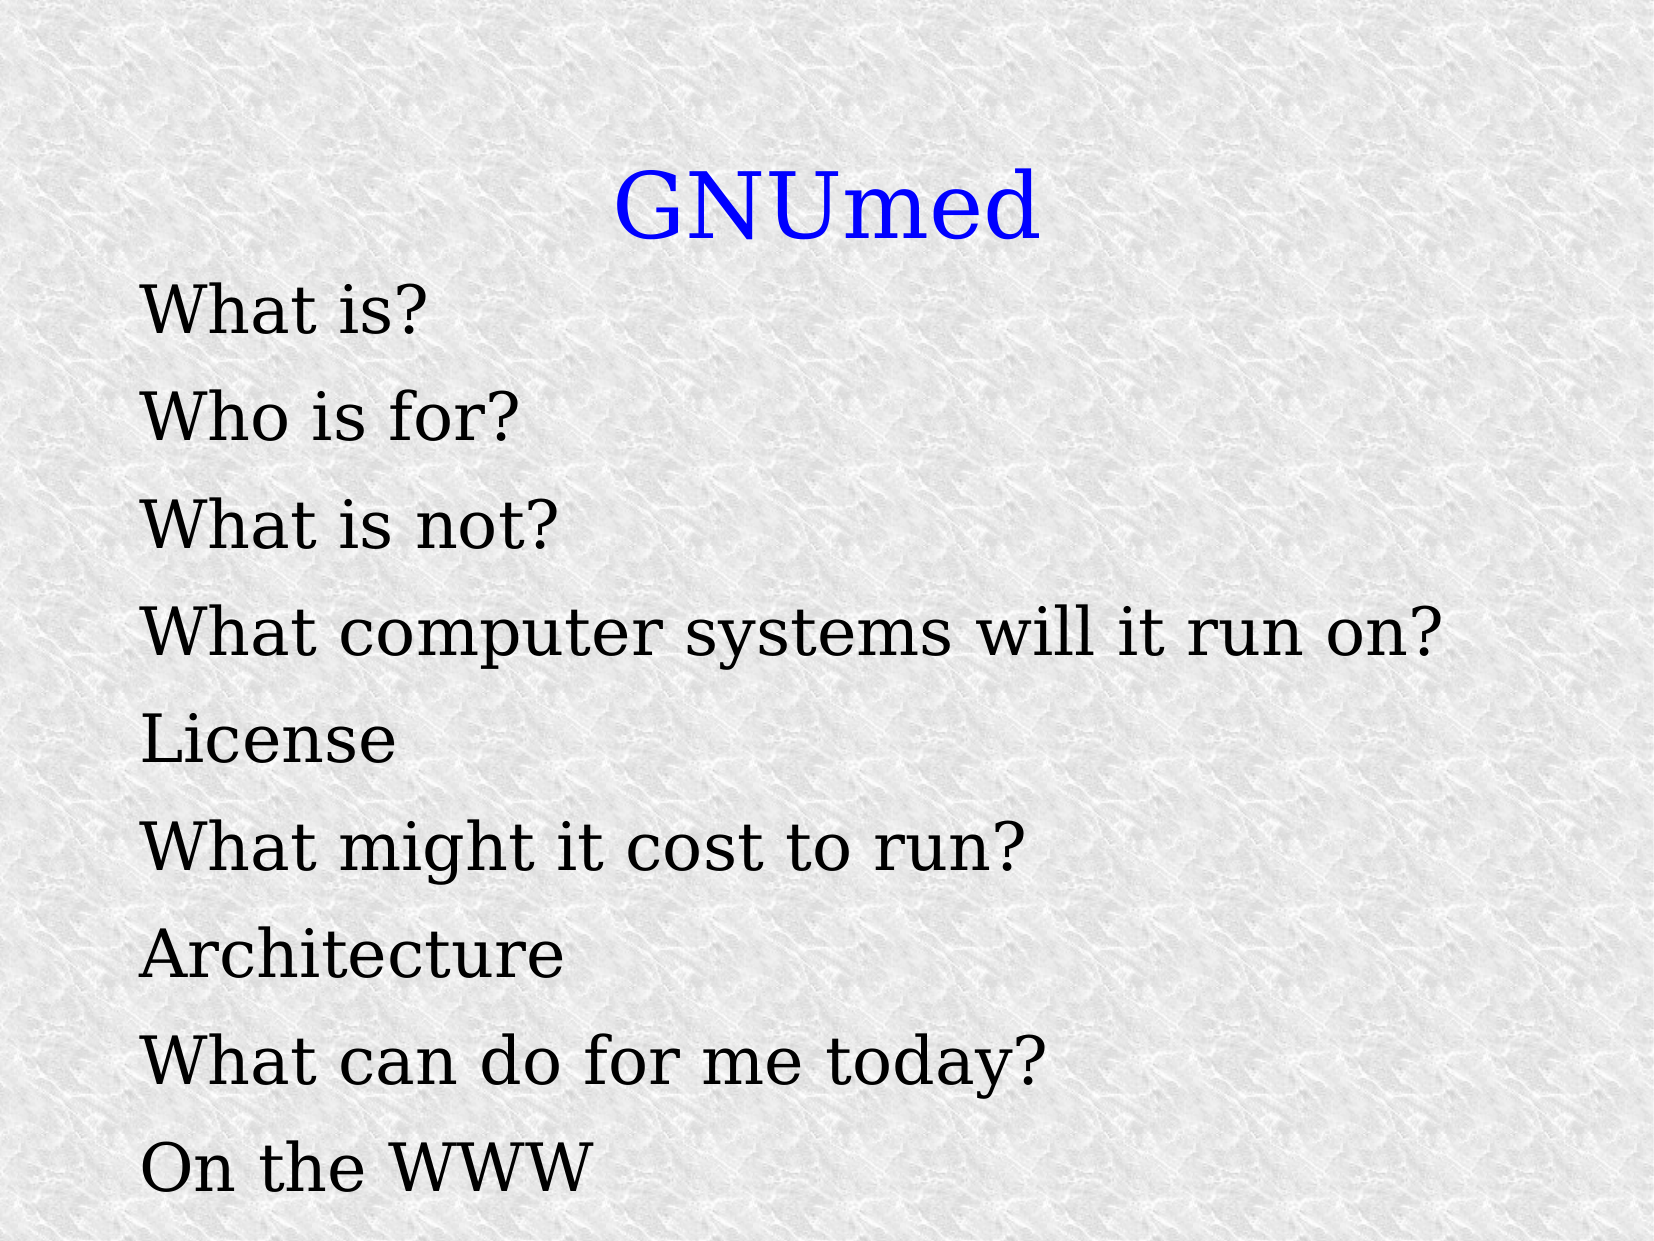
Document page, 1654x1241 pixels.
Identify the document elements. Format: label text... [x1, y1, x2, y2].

picture [0, 0, 1654, 1241]
list What is? Who is for? What is not? What computer systems will it run on? License What might it cost to run? Architecture What can do for me today? On the WWW [121, 271, 1534, 1208]
title GNUmed [121, 102, 1534, 271]
